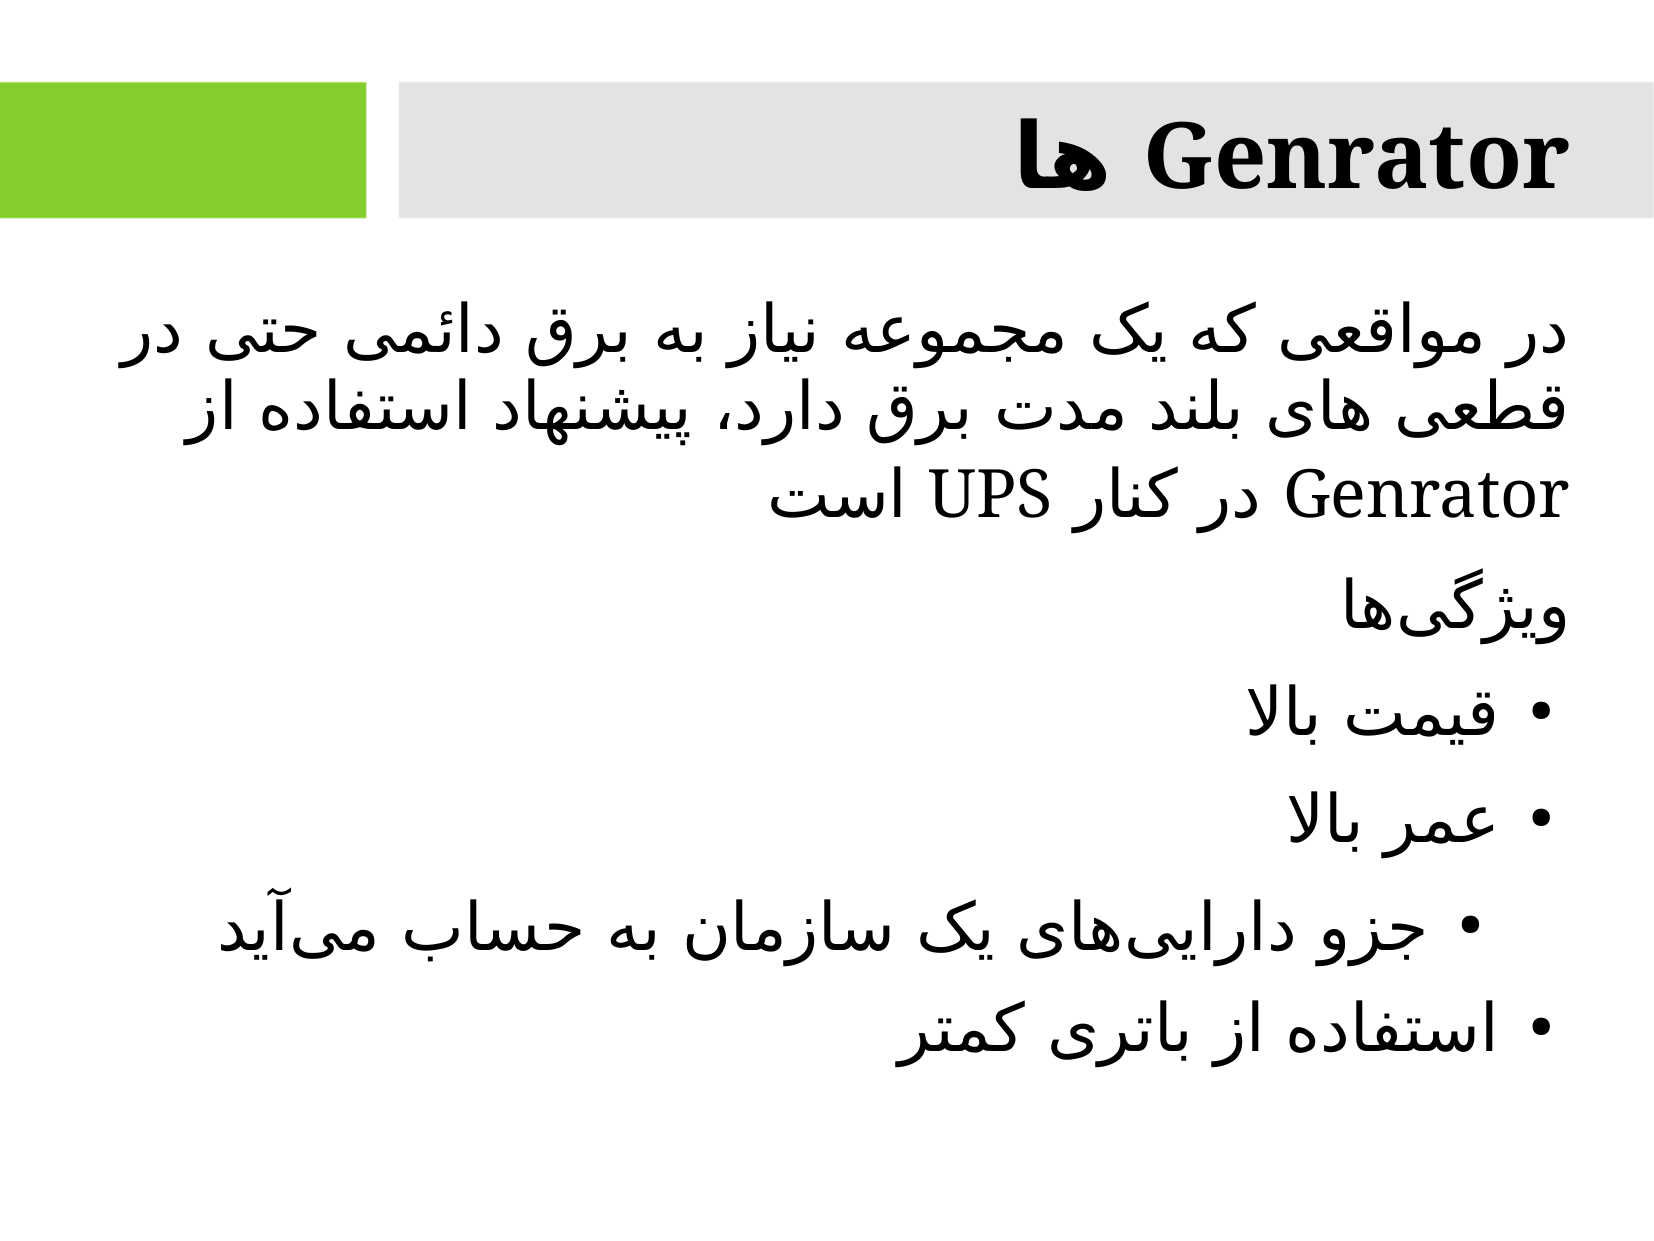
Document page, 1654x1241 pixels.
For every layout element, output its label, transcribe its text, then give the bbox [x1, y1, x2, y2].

list در مواقعی که یک مجموعه نیاز به برق دائمی حتی در قطعی های بلند مدت برق دارد، پیشنهاد استفاده از Genrator در کنار UPS است ویژگی‌ها قیمت بالا عمر بالا جزو دارایی‌های یک سازمان به حساب می‌آید استفاده از باتری کمتر [82, 290, 1571, 1182]
picture [0, 0, 1654, 1241]
title Genrator ها [82, 49, 1571, 257]
